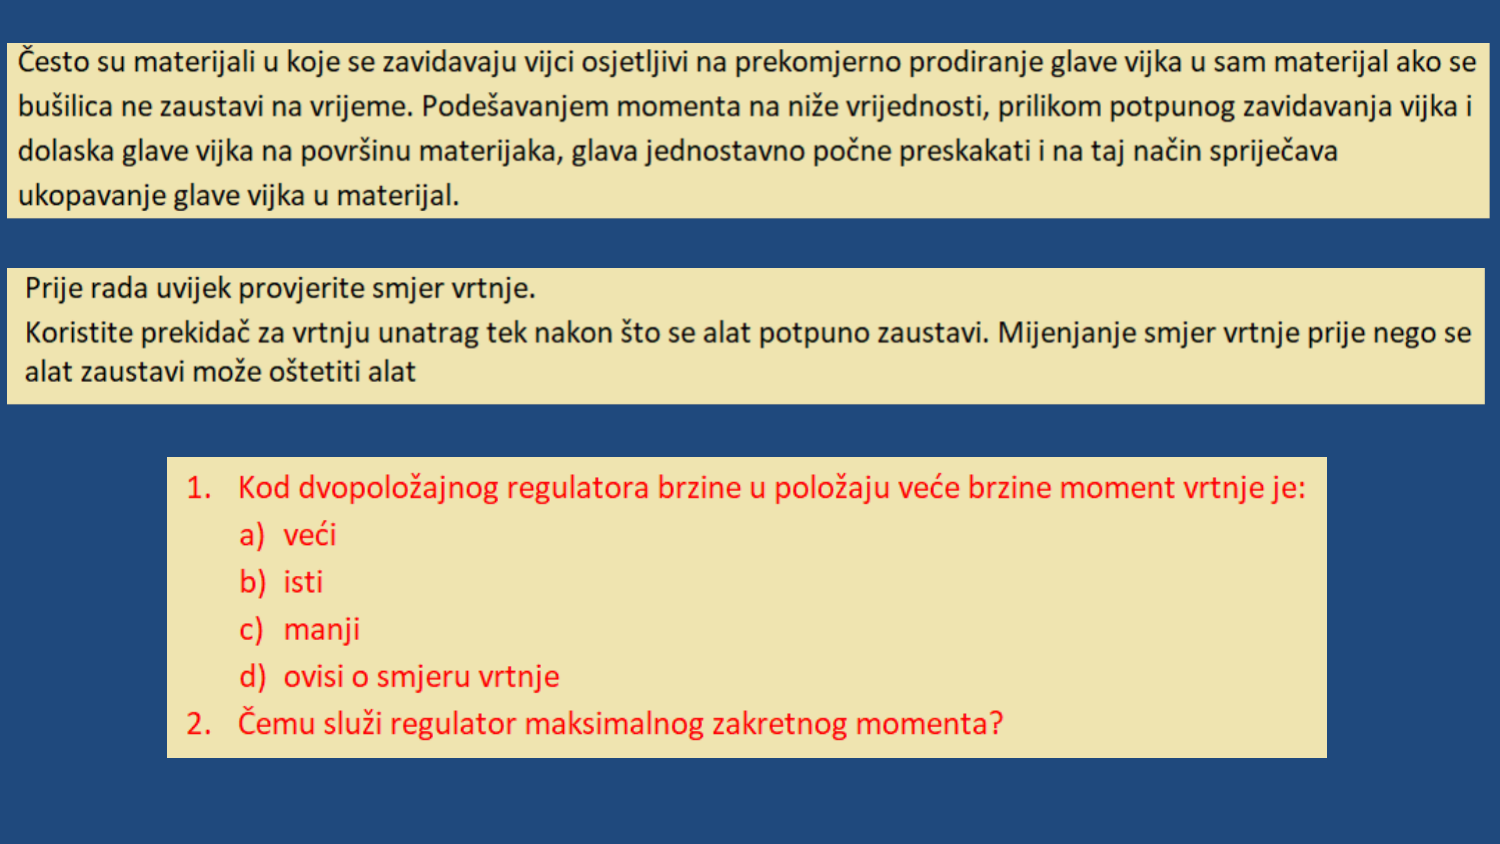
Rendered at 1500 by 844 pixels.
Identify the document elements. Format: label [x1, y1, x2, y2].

picture [7, 43, 1491, 220]
picture [7, 268, 1486, 406]
picture [167, 457, 1327, 758]
